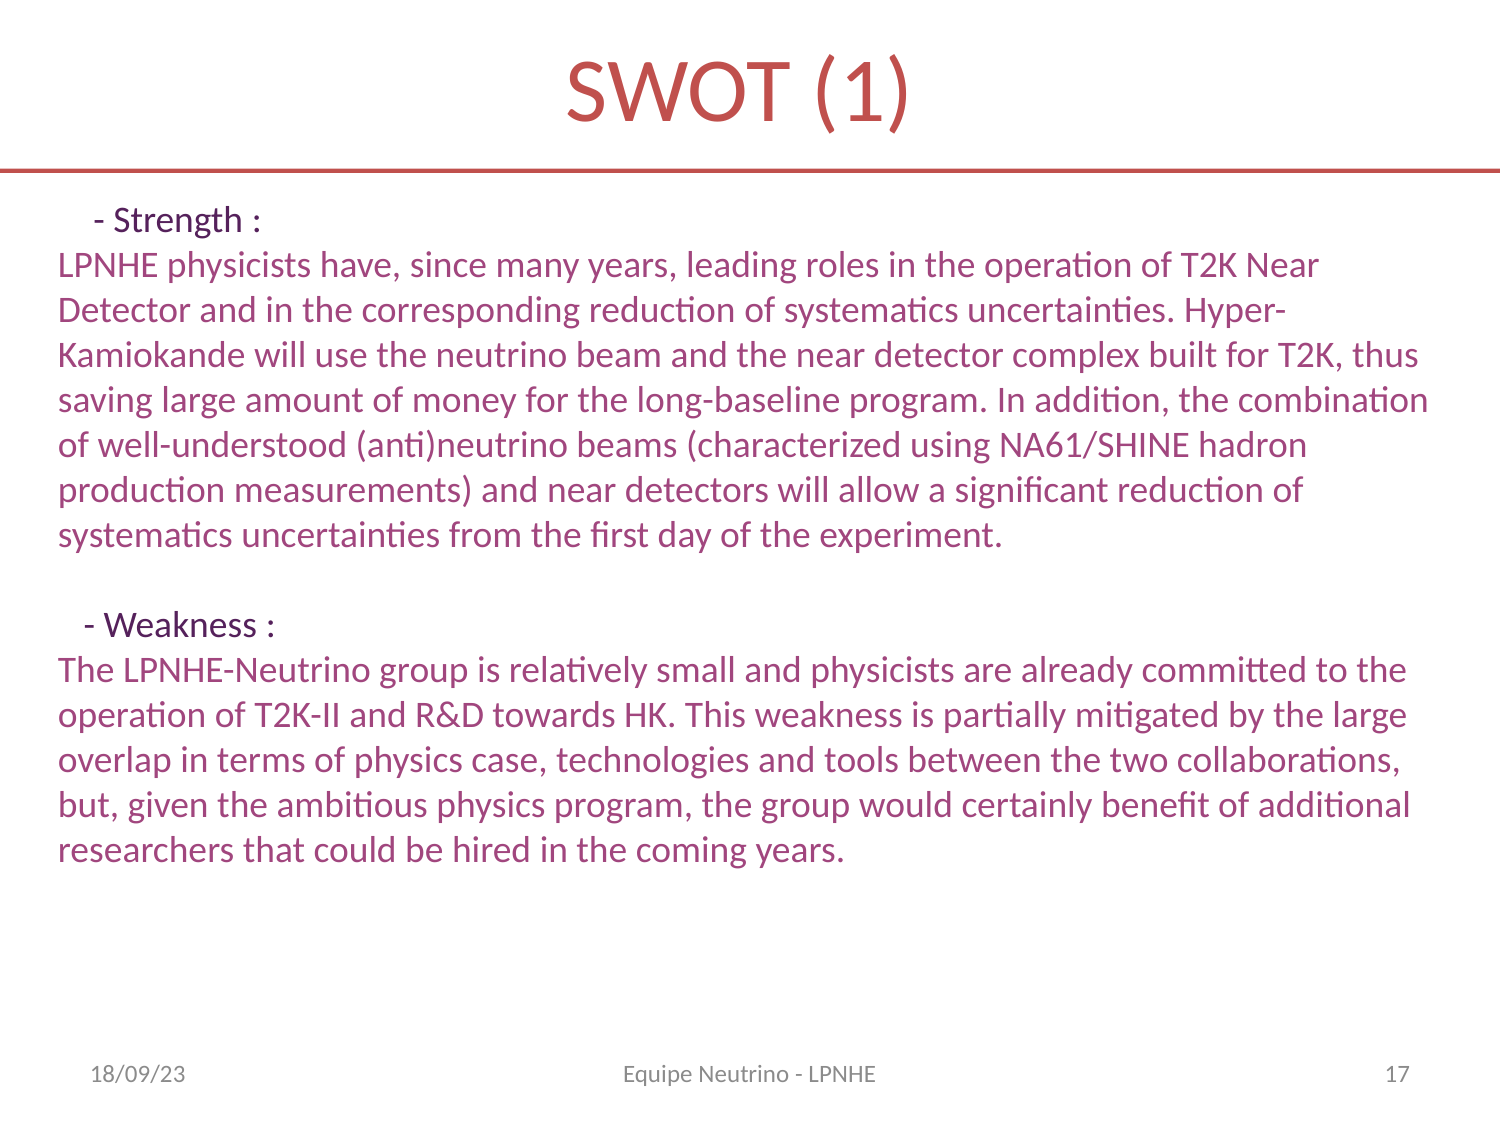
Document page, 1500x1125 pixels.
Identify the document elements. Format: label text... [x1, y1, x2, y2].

text_box SWOT (1) [75, 29, 1425, 141]
text_box - Strength : LPNHE physicists have, since many years, leading roles in the operation of T2K Near Detector and in the corresponding reduction of systematics uncertainties. Hyper-Kamiokande will use the neutrino beam and the near detector complex built for T2K, thus saving large amount of money for the long-baseline program. In addition, the combination of well-understood (anti)neutrino beams (characterized using NA61/SHINE hadron production measurements) and near detectors will allow a significant reduction of systematics uncertainties from the first day of the experiment. - Weakness : The LPNHE-Neutrino group is relatively small and physicists are already committed to the operation of T2K-II and R&D towards HK. This weakness is partially mitigated by the large overlap in terms of physics case, technologies and tools between the two collaborations, but, given the ambitious physics program, the group would certainly benefit of additional researchers that could be hired in the coming years. [43, 187, 1460, 1043]
text_box Equipe Neutrino - LPNHE [512, 1042, 988, 1103]
text_box 18/09/23 [74, 1042, 425, 1103]
text_box <number> [1074, 1042, 1425, 1103]
